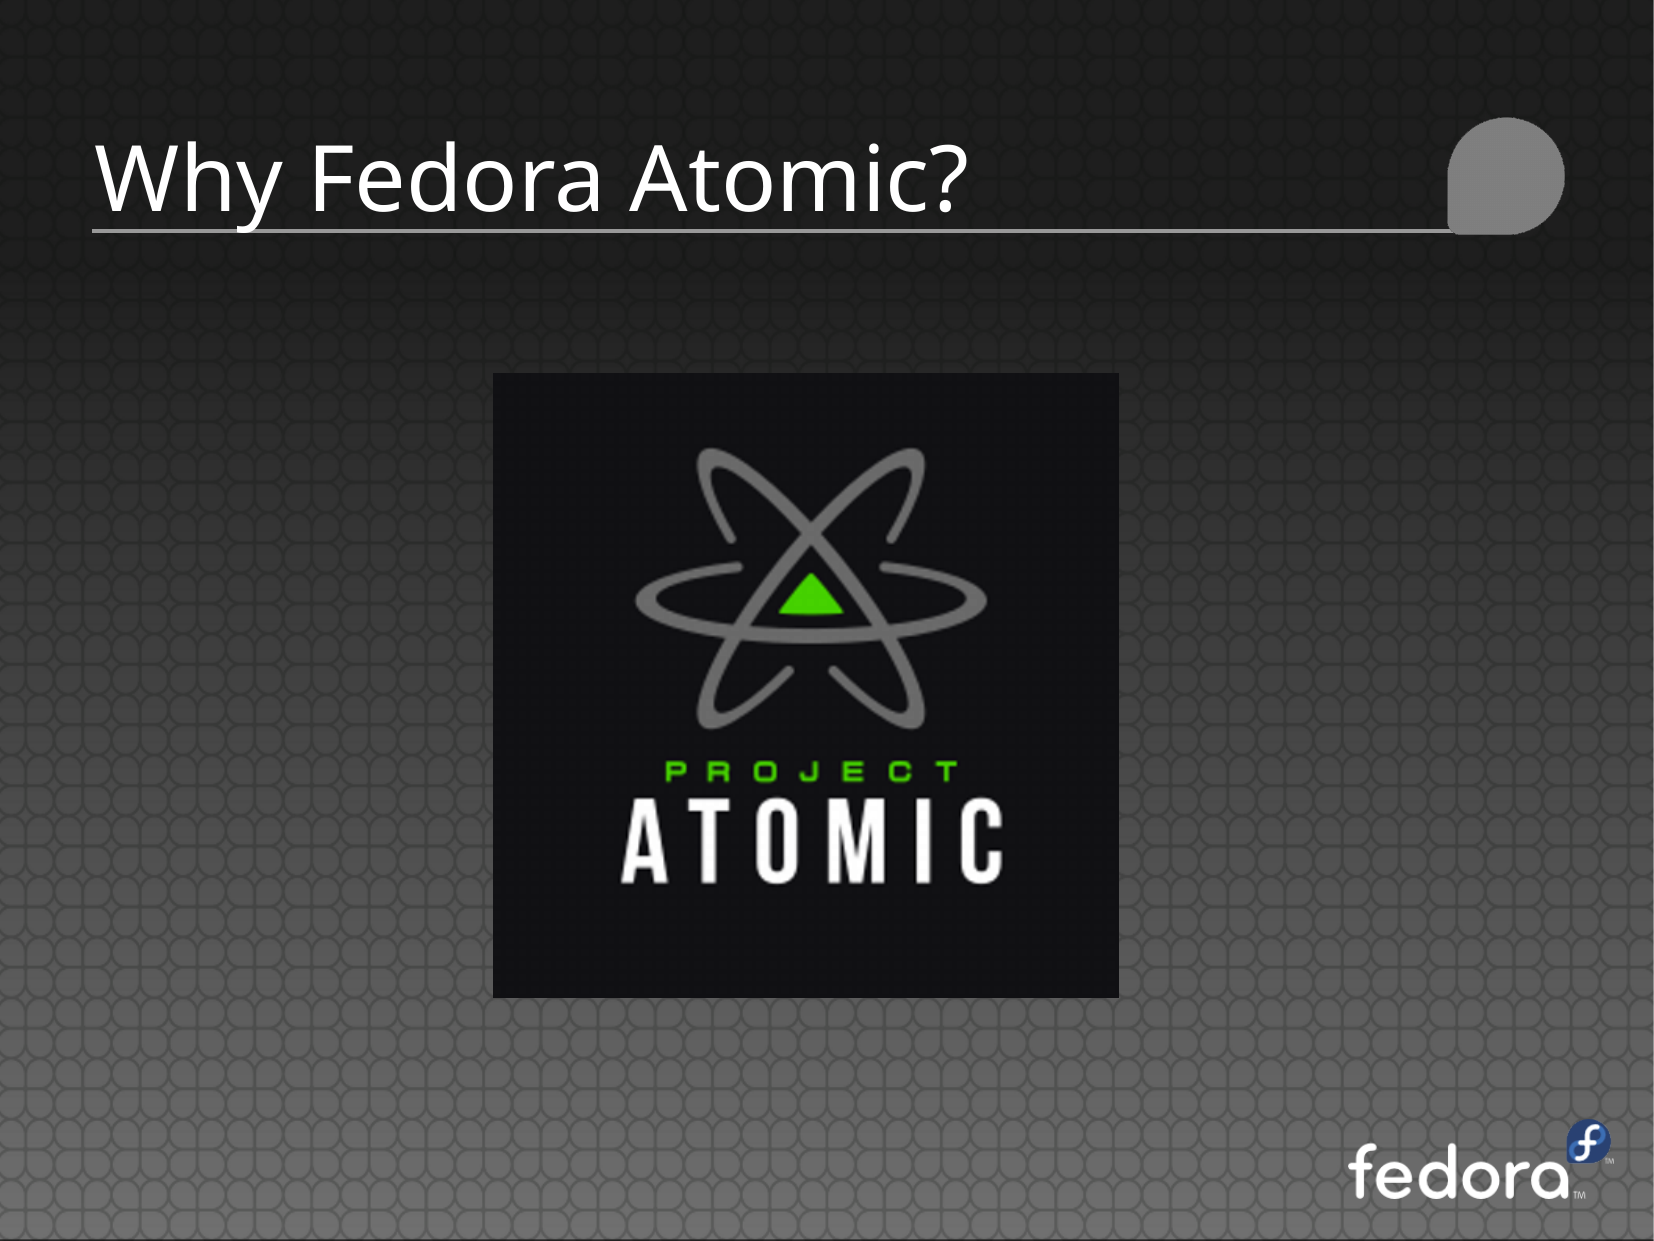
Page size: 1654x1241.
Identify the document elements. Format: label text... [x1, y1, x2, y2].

picture [0, 0, 1654, 1241]
title Why Fedora Atomic? [94, 100, 1426, 251]
